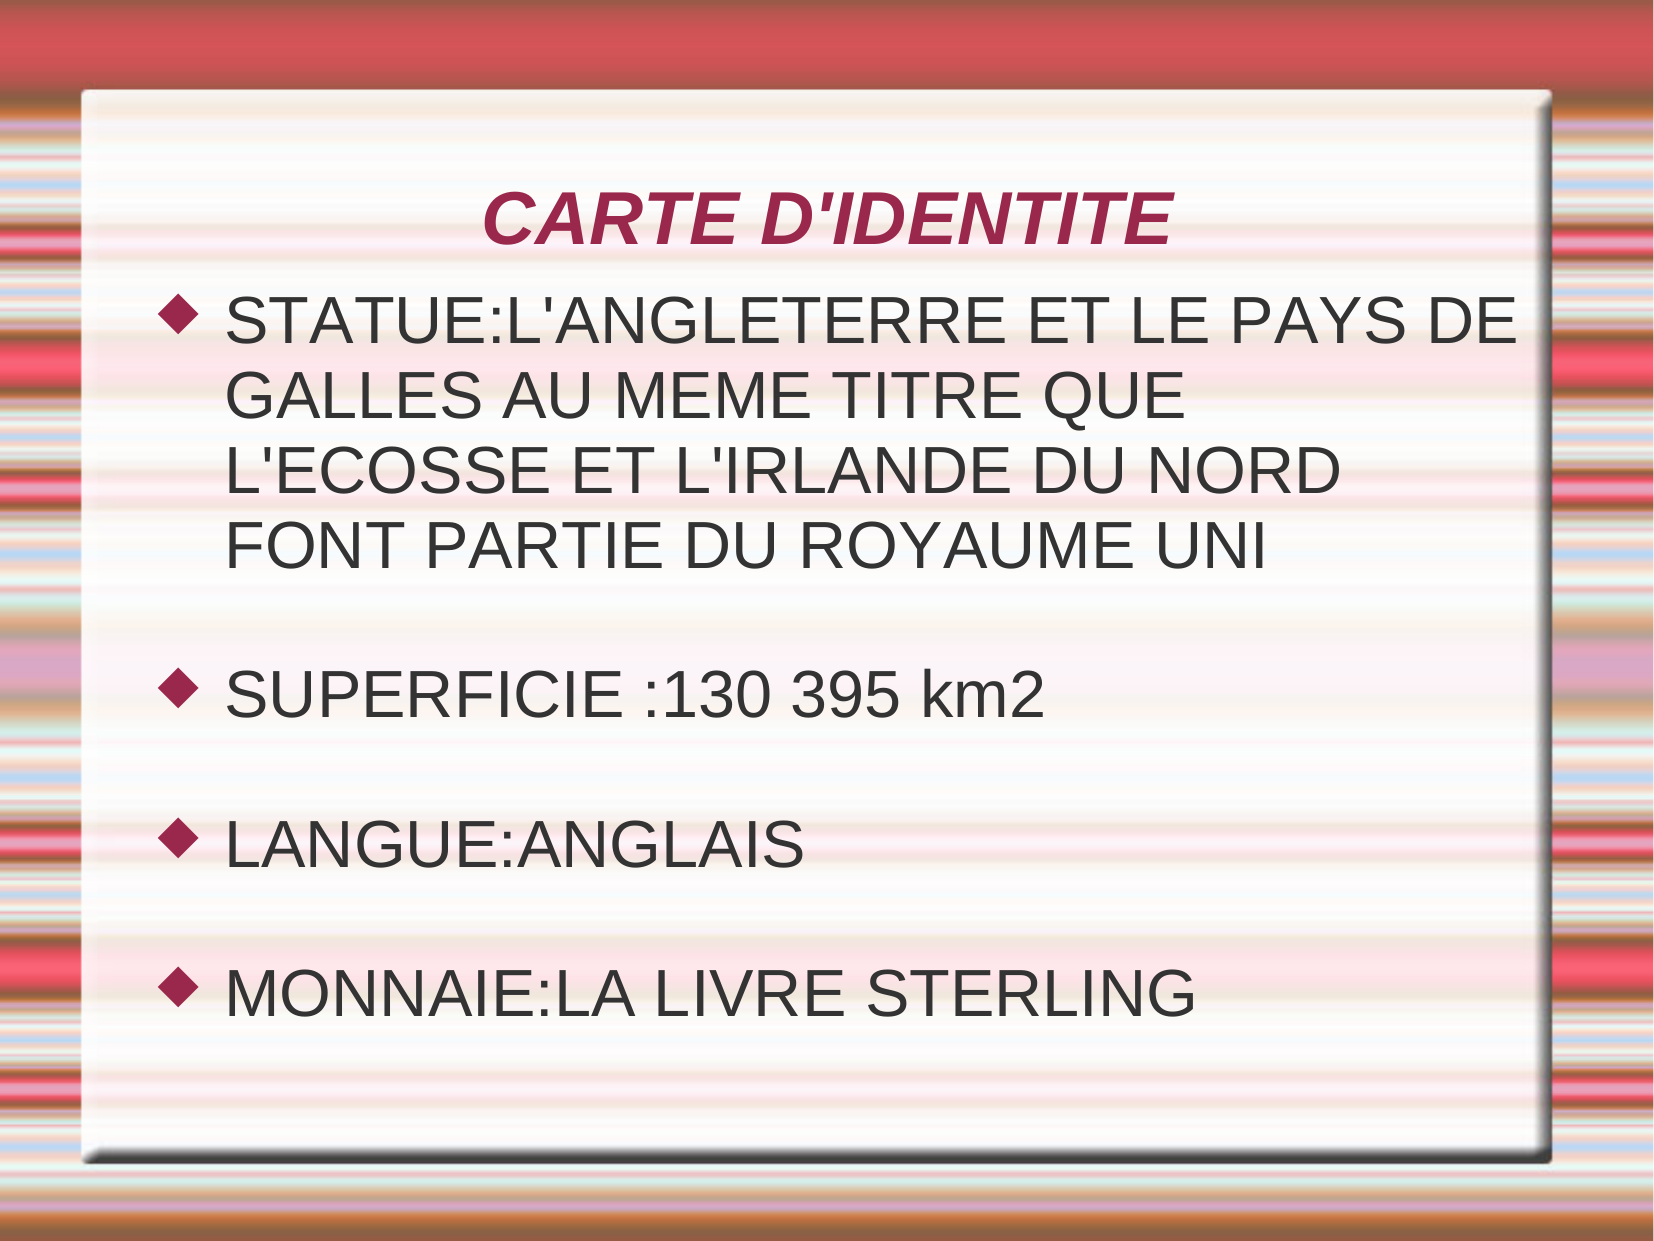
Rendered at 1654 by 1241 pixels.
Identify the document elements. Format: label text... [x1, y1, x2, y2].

list STATUE:L'ANGLETERRE ET LE PAYS DE GALLES AU MEME TITRE QUE L'ECOSSE ET L'IRLANDE DU NORD FONT PARTIE DU ROYAUME UNI SUPERFICIE :130 395 km2 LANGUE:ANGLAIS MONNAIE:LA LIVRE STERLING [141, 283, 1523, 1181]
title CARTE D'IDENTITE [121, 114, 1534, 322]
picture [0, 0, 1654, 1241]
